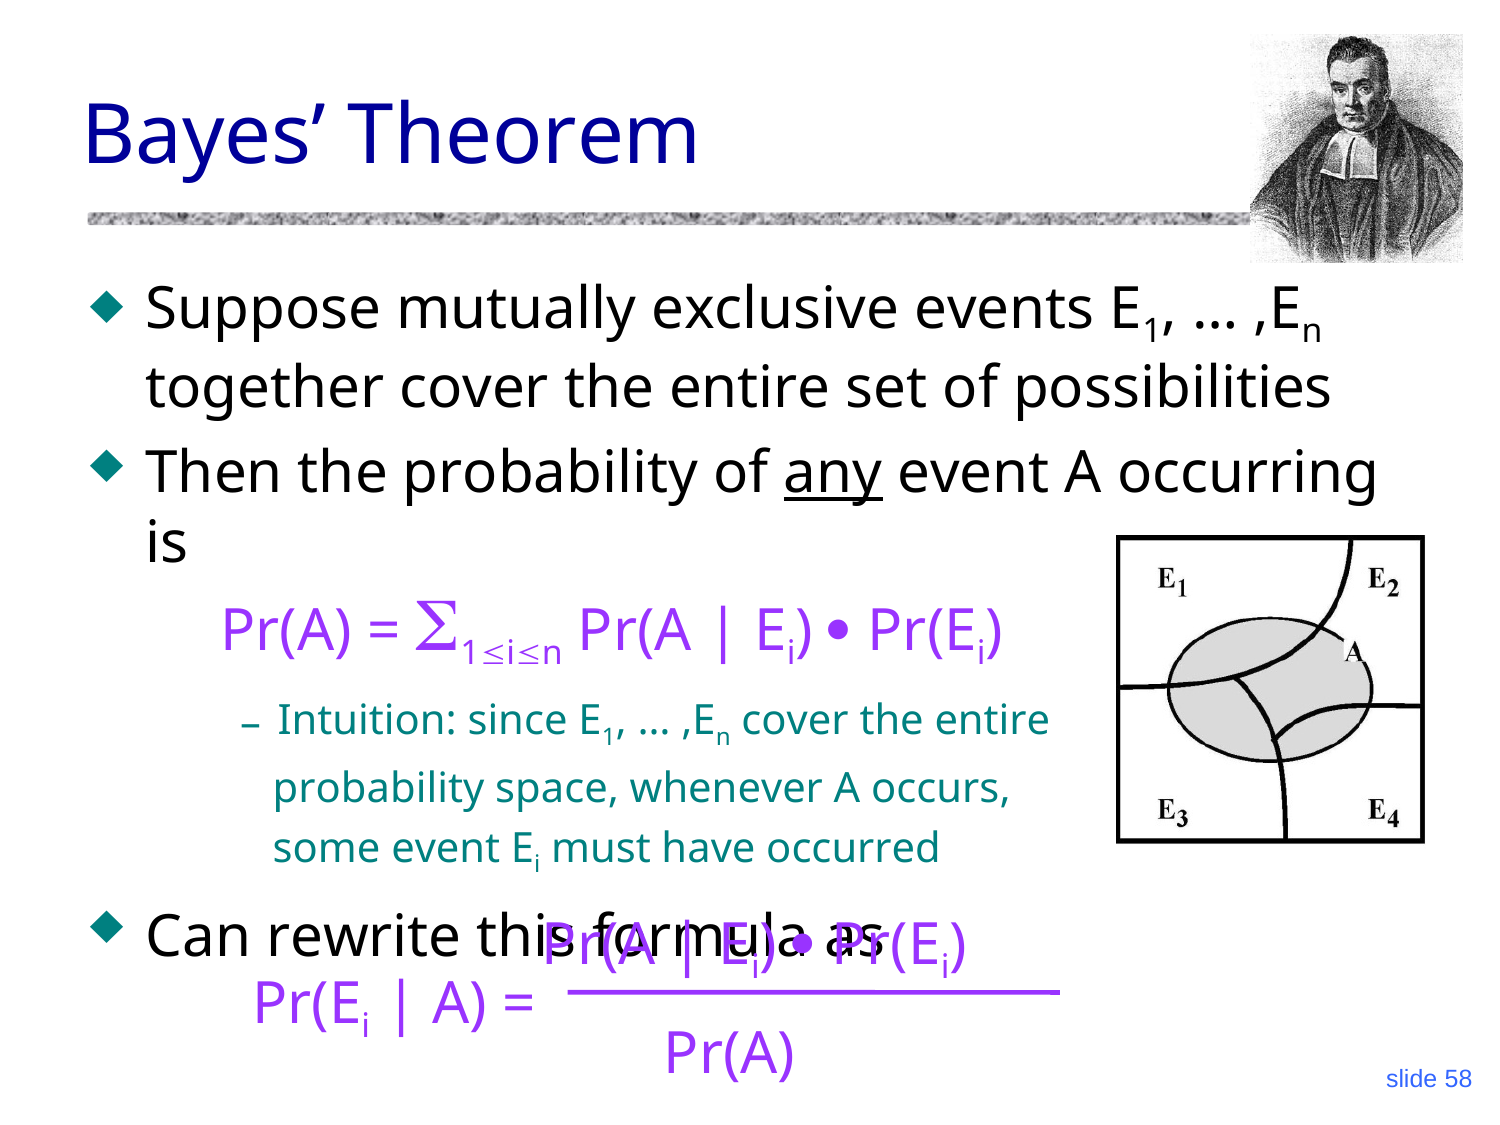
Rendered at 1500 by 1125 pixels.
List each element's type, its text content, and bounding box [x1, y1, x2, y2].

picture [1116, 535, 1426, 850]
picture [87, 34, 1463, 263]
text_box Bayes’ Theorem [66, 37, 1250, 188]
text_box Suppose mutually exclusive events E1, … ,En together cover the entire set of possibilities Then the probability of any event A occurring is Pr(A) = 1in Pr(A | Ei)  Pr(Ei) Intuition: since E1, … ,En cover the entire probability space, whenever A occurs, some event Ei must have occurred Can rewrite this formula as [75, 262, 1426, 1101]
text_box slide <number> [1426, 1025, 1488, 1101]
text_box Pr(A | Ei)  Pr(Ei) Pr(Ei | A) = Pr(A) [237, 905, 1325, 1089]
